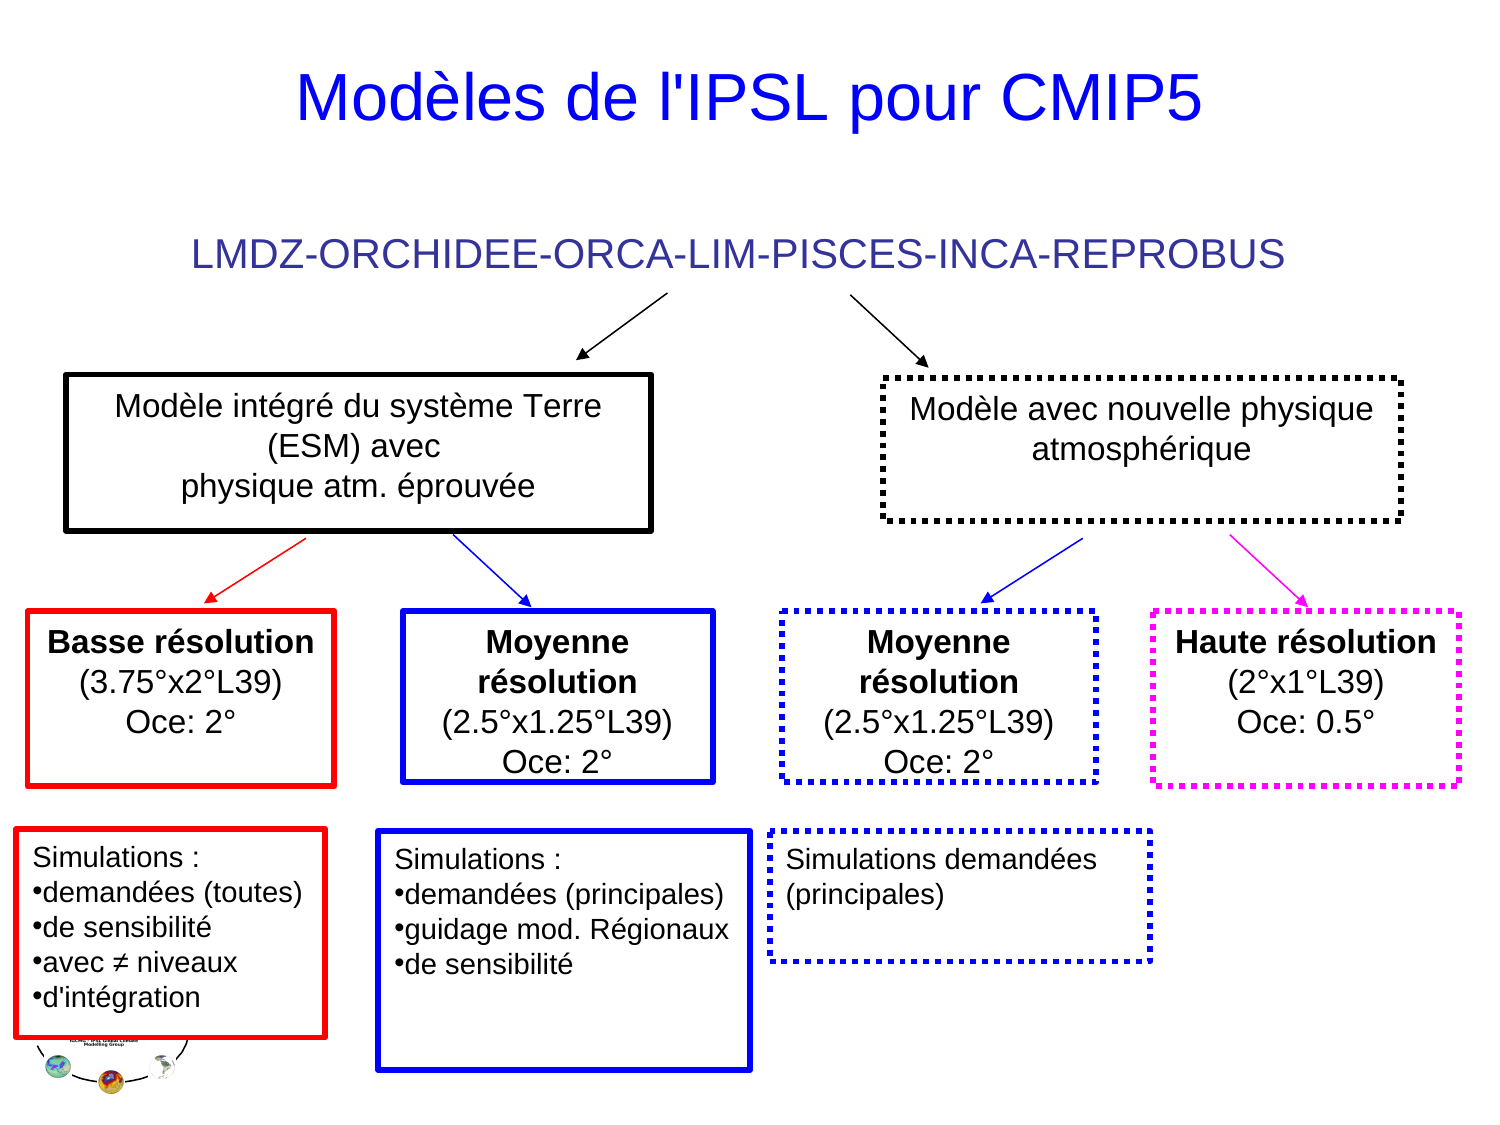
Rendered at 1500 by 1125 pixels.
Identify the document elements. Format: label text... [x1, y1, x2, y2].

text_box Modèle intégré du système Terre (ESM) avec physique atm. éprouvée [66, 374, 652, 531]
text_box Simulations : demandées (toutes) de sensibilité avec ≠ niveaux d'intégration [16, 828, 325, 1038]
text_box Basse résolution (3.75°x2°L39) Oce: 2° [27, 611, 335, 787]
picture [65, 1038, 146, 1048]
text_box Simulations : demandées (principales) guidage mod. Régionaux de sensibilité [378, 830, 750, 1070]
picture [44, 1054, 72, 1079]
text_box Haute résolution (2°x1°L39) Oce: 0.5° [1152, 611, 1460, 787]
picture [148, 1054, 176, 1080]
text_box LMDZ-ORCHIDEE-ORCA-LIM-PISCES-INCA-REPROBUS [82, 170, 1395, 285]
picture [97, 1069, 125, 1095]
text_box Modèle avec nouvelle physique atmosphérique [882, 377, 1401, 522]
text_box Simulations demandées (principales) [769, 830, 1151, 962]
text_box Moyenne résolution (2.5°x1.25°L39) Oce: 2° [402, 611, 713, 783]
title Modèles de l'IPSL pour CMIP5 [75, 0, 1426, 188]
text_box Moyenne résolution (2.5°x1.25°L39) Oce: 2° [781, 611, 1097, 783]
